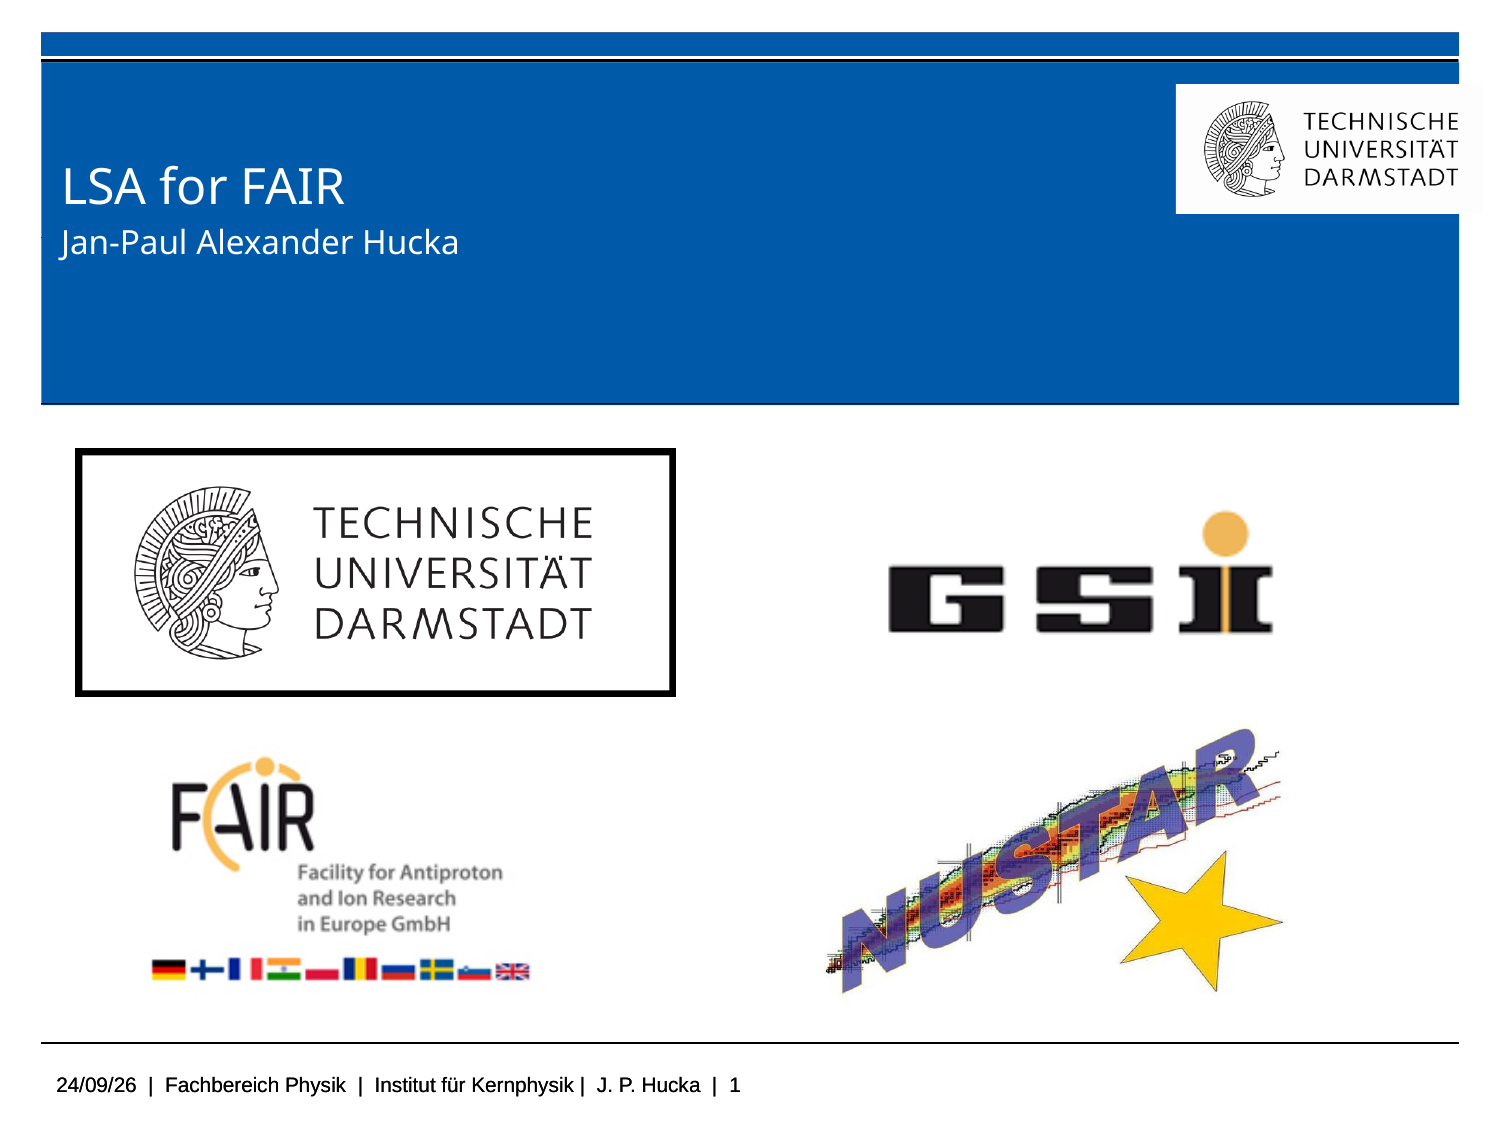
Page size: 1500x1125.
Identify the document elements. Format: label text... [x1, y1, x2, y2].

picture [887, 508, 1276, 638]
picture [806, 720, 1323, 1006]
title LSA for FAIR Jan-Paul Alexander Hucka [61, 66, 1151, 349]
list [75, 263, 1425, 1006]
picture [75, 448, 676, 697]
picture [1175, 84, 1483, 214]
picture [147, 729, 535, 999]
